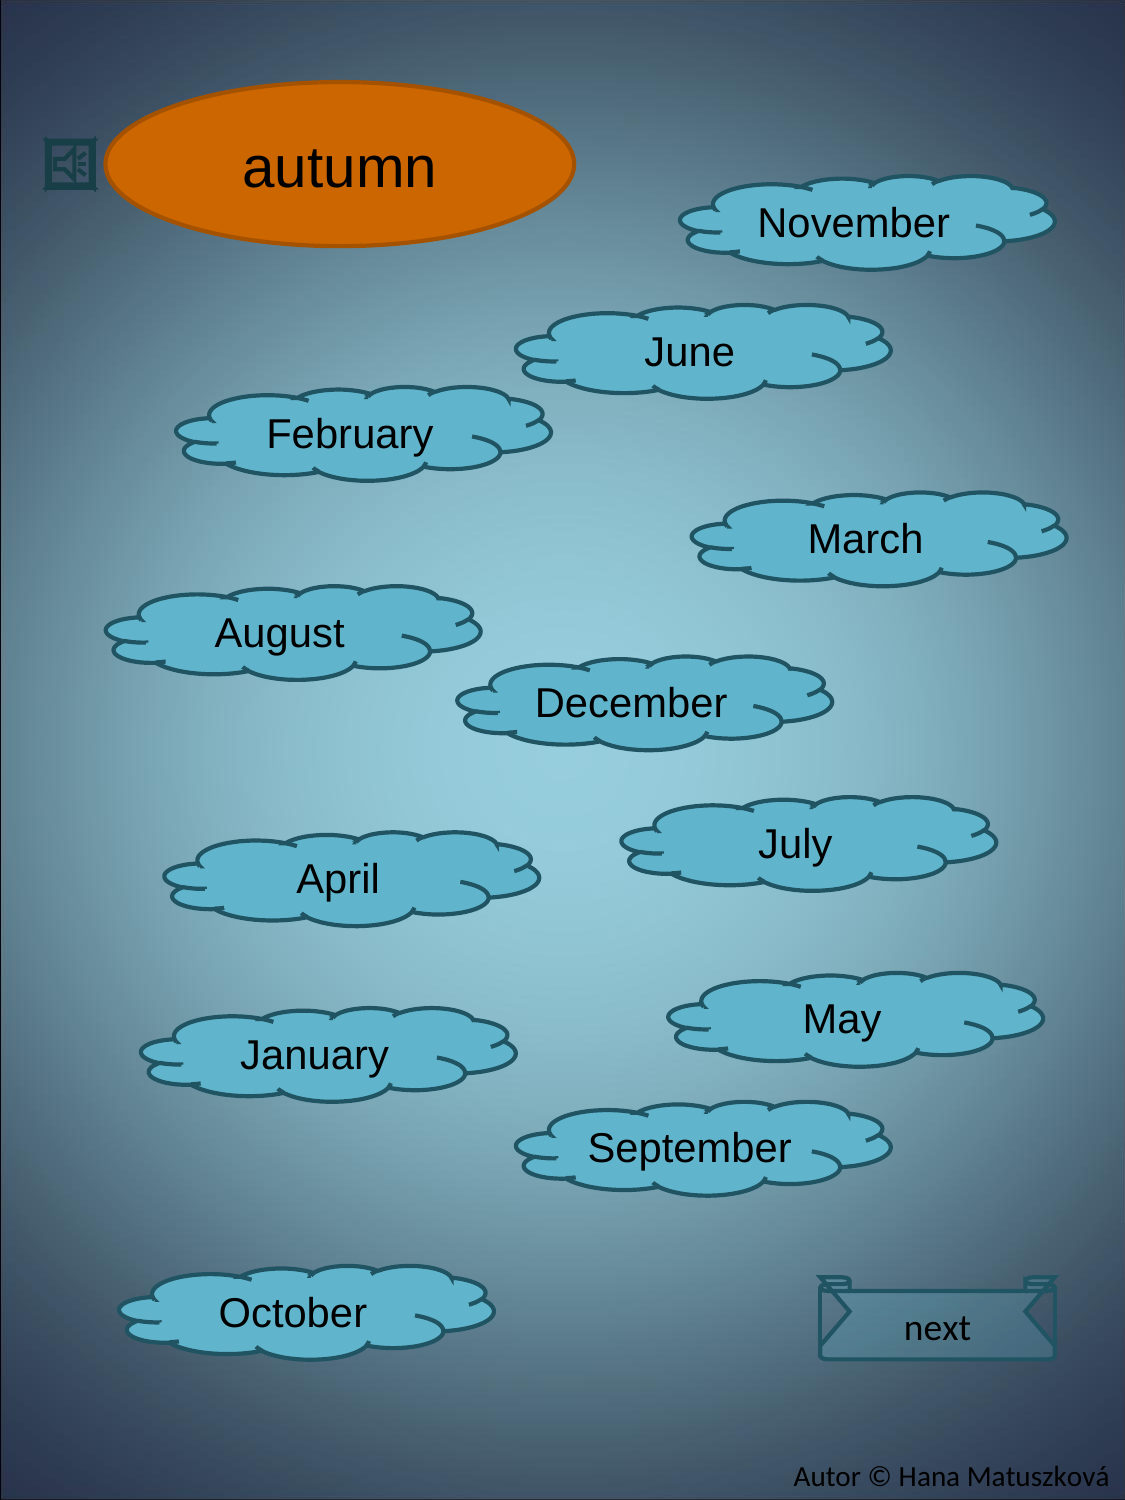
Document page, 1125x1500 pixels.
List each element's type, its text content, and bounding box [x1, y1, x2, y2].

text_box next [820, 1277, 1055, 1360]
text_box December [457, 656, 833, 751]
text_box April [164, 832, 540, 927]
text_box October [119, 1265, 494, 1360]
text_box February [176, 386, 551, 481]
text_box September [515, 1101, 891, 1196]
picture [0, 0, 1125, 1500]
text_box November [679, 176, 1055, 270]
text_box May [668, 972, 1044, 1067]
text_box August [105, 586, 481, 680]
text_box March [691, 492, 1067, 587]
text_box June [515, 304, 891, 399]
text_box July [621, 797, 997, 891]
text_box autumn [105, 82, 575, 247]
text_box Autor © Hana Matuszková [778, 1449, 1125, 1500]
text_box January [140, 1008, 516, 1102]
